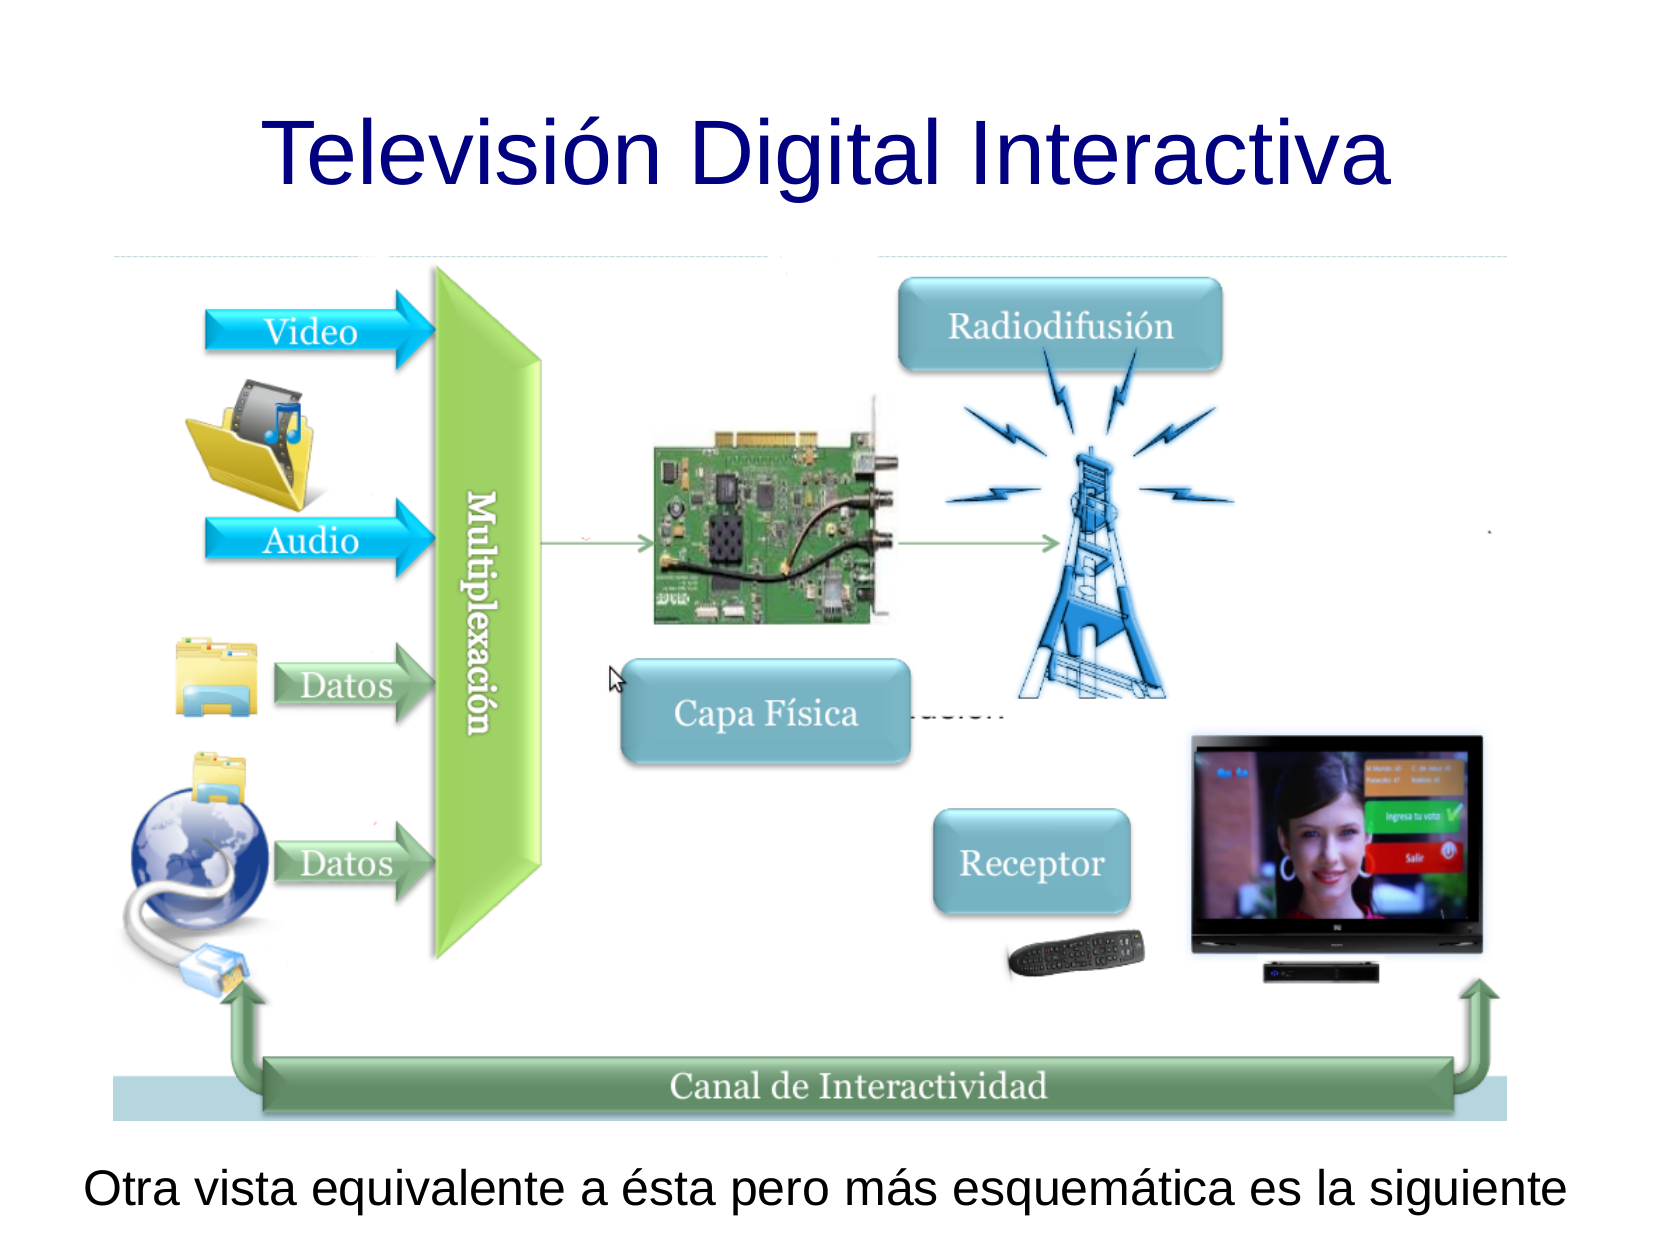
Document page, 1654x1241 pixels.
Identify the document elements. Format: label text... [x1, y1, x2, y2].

text_box Otra vista equivalente a ésta pero más esquemática es la siguiente [68, 1152, 1585, 1225]
picture [113, 256, 1507, 1122]
title Televisión Digital Interactiva [82, 49, 1571, 257]
